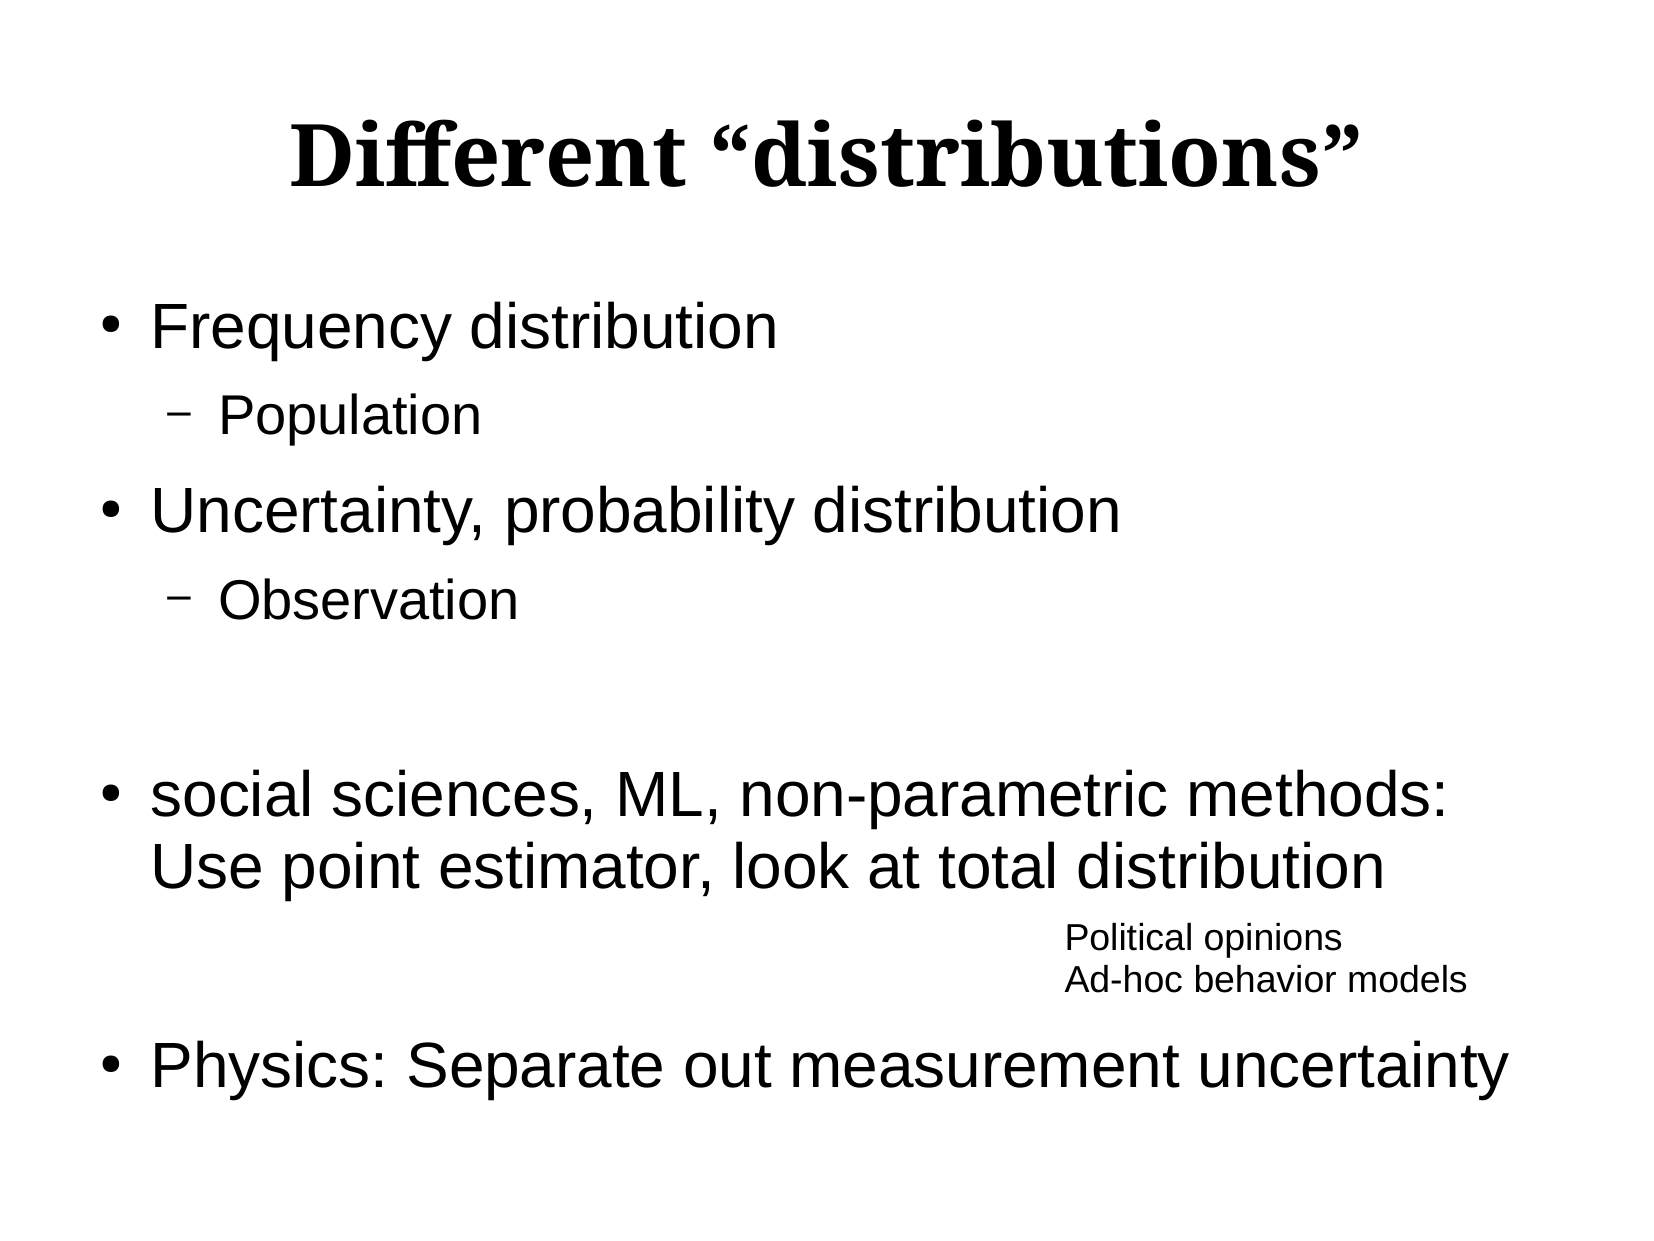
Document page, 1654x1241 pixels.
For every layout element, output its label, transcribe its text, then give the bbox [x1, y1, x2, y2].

title Different “distributions” [82, 49, 1571, 257]
list Frequency distribution Population Uncertainty, probability distribution Observation social sciences, ML, non-parametric methods: Use point estimator, look at total distribution Physics: Separate out measurement uncertainty [82, 290, 1571, 1110]
text_box Political opinions Ad-hoc behavior models [1049, 908, 1571, 1008]
